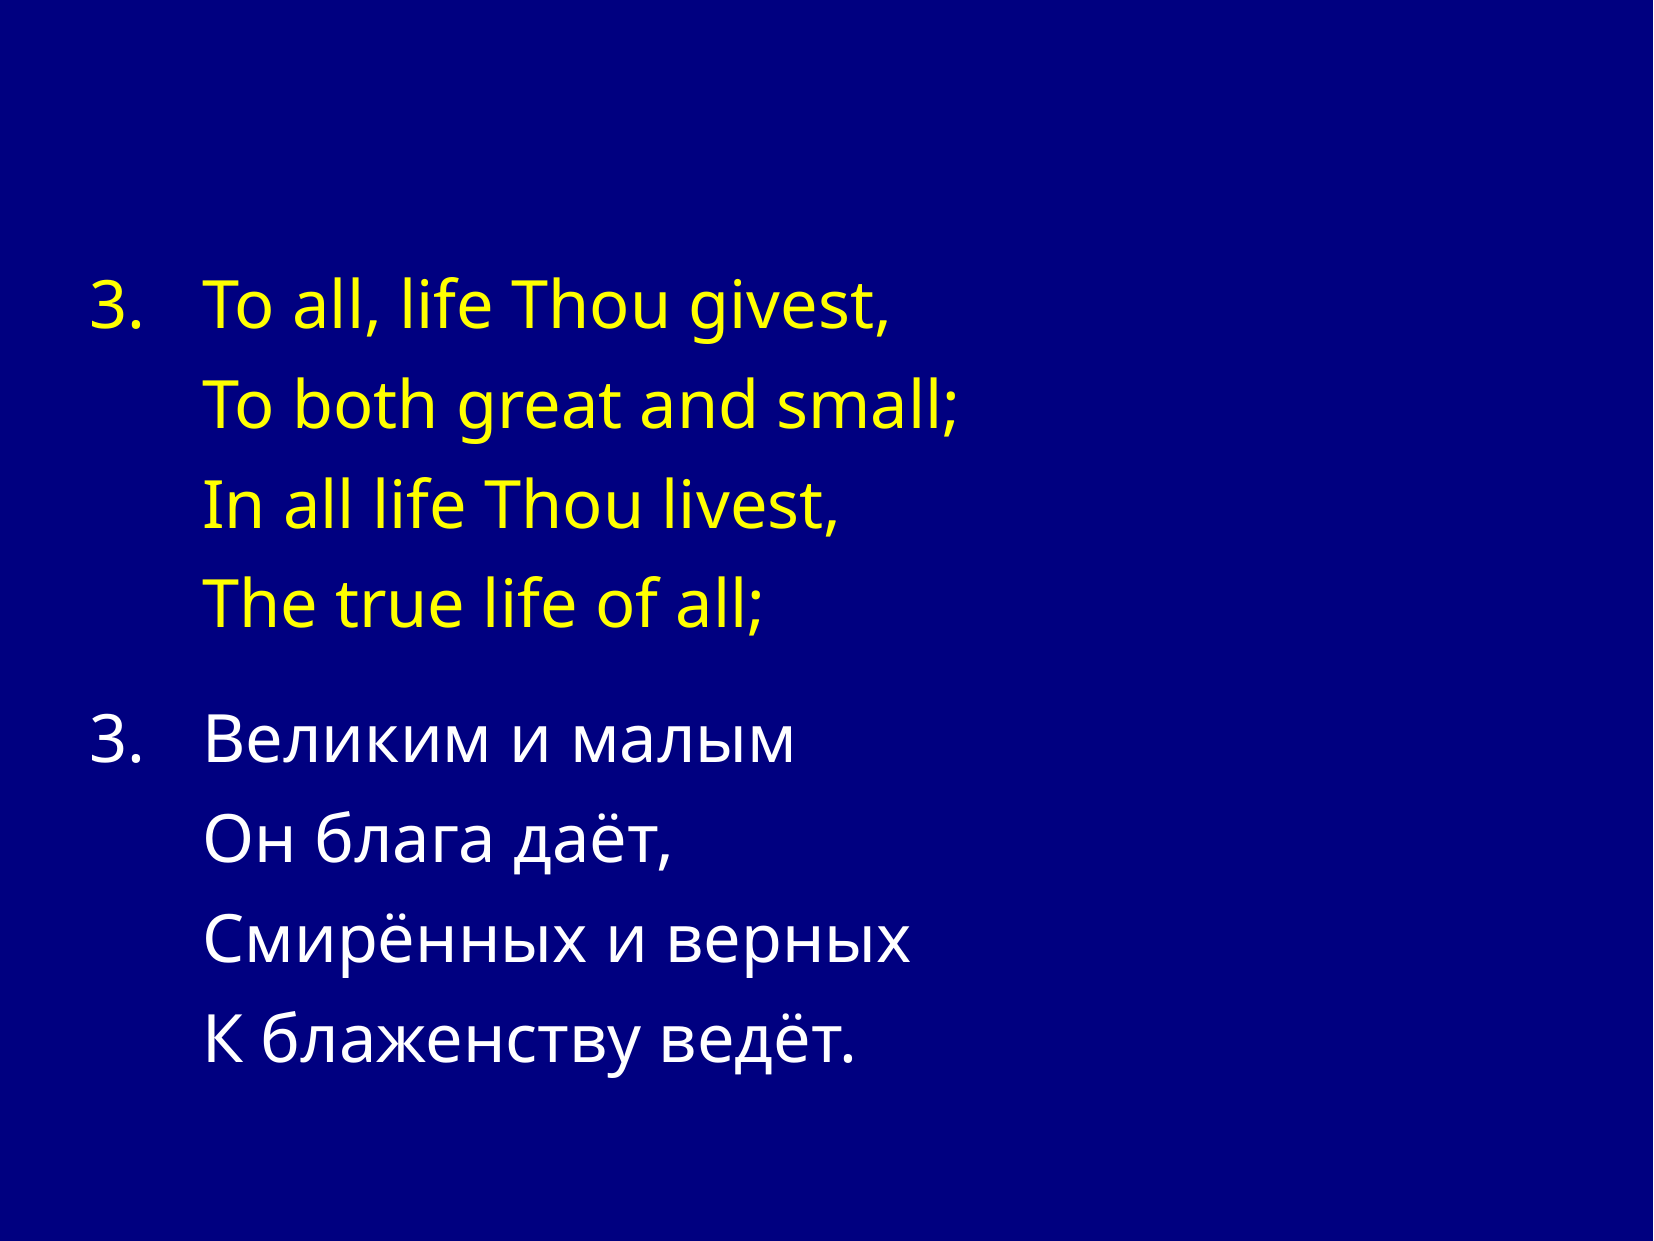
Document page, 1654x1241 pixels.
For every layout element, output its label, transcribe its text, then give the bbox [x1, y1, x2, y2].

text_box 3. To all, life Thou givest, To both great and small; In all life Thou livest, The true life of all; [75, 150, 1576, 638]
text_box 3. Великим и малым Он блага даёт, Смирённых и верных К блаженству ведёт. [75, 675, 1576, 1163]
